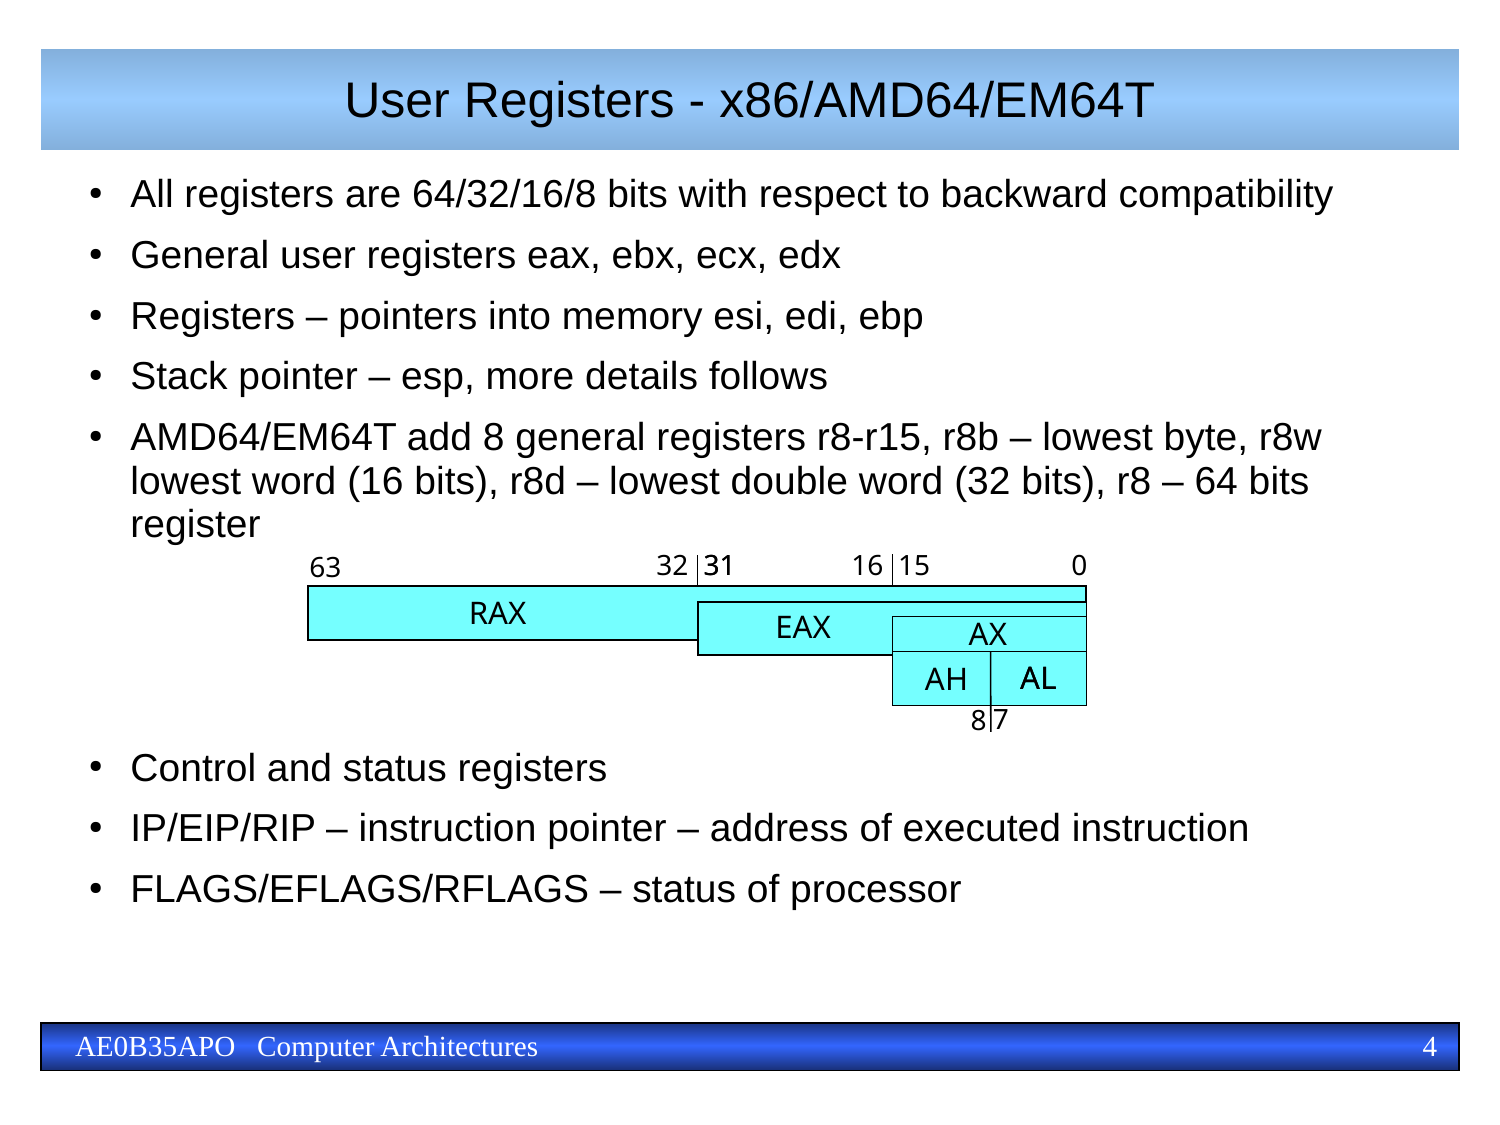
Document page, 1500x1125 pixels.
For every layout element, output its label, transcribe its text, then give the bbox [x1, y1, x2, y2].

picture [305, 552, 1089, 734]
list All registers are 64/32/16/8 bits with respect to backward compatibility General user registers eax, ebx, ecx, edx Registers – pointers into memory esi, edi, ebp Stack pointer – esp, more details follows AMD64/EM64T add 8 general registers r8-r15, r8b – lowest byte, r8w lowest word (16 bits), r8d – lowest double word (32 bits), r8 – 64 bits register Control and status registers IP/EIP/RIP – instruction pointer – address of executed instruction FLAGS/EFLAGS/RFLAGS – status of processor [75, 172, 1426, 916]
title User Registers - x86/AMD64/EM64T [41, 49, 1459, 150]
